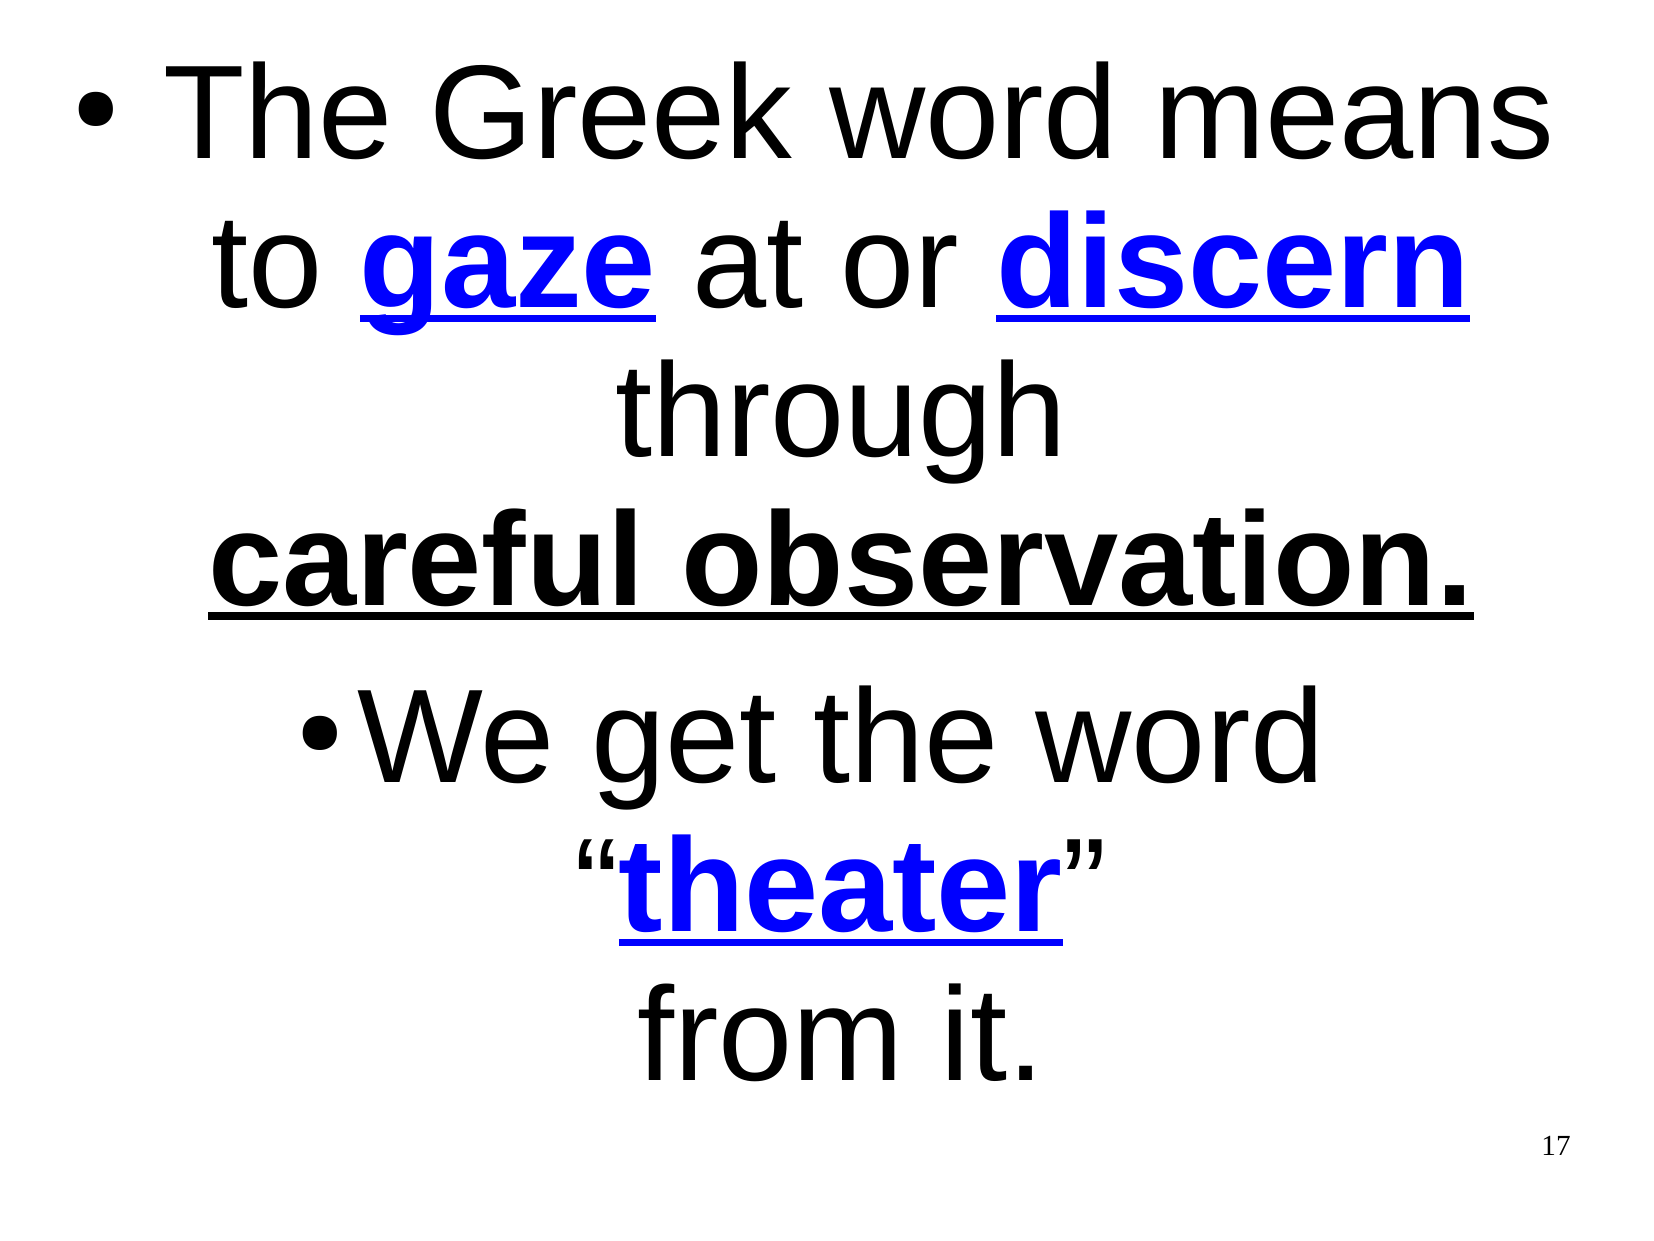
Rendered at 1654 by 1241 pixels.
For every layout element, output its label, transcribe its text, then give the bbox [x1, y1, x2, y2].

list The Greek word means to gaze at or discern through careful observation. We get the word “theater” from it. [37, 37, 1613, 1238]
